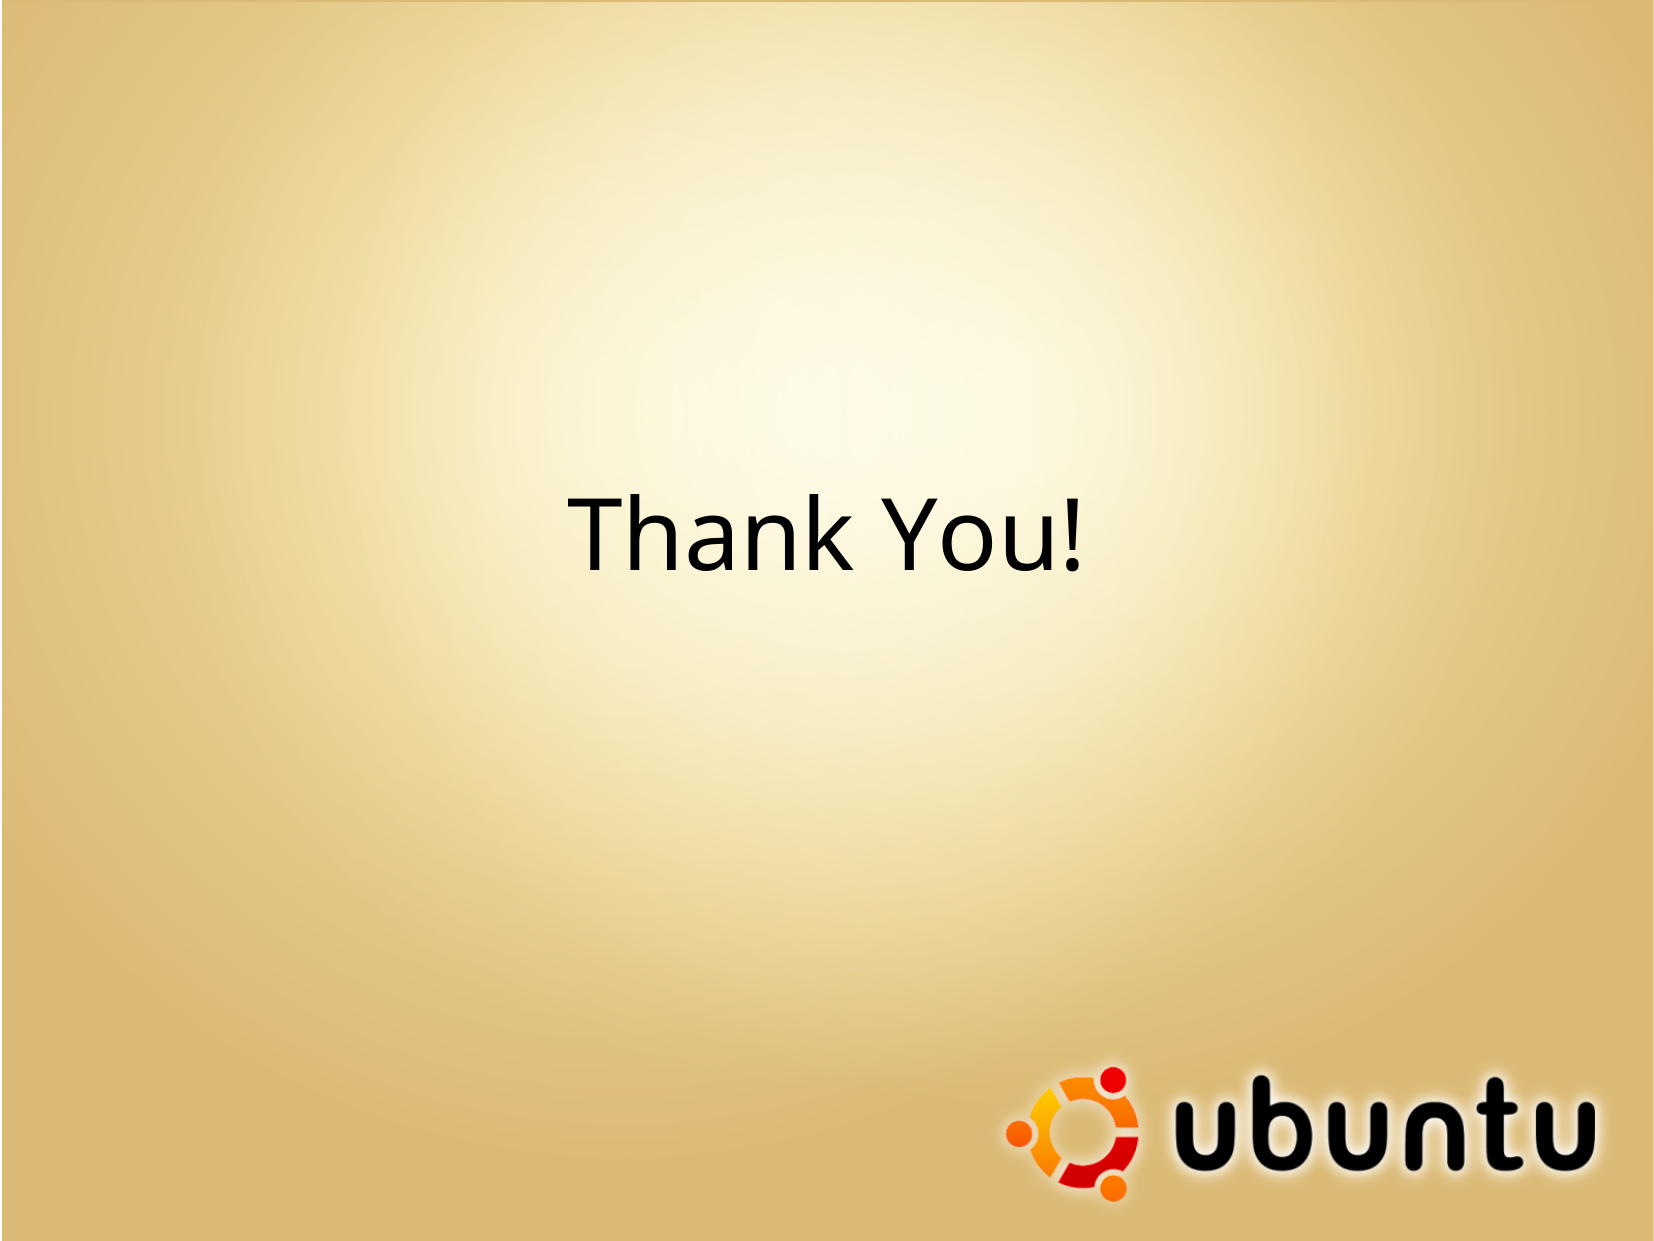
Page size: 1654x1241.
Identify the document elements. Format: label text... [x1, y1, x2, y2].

picture [2, 0, 1654, 1241]
title Thank You! [83, 427, 1572, 635]
